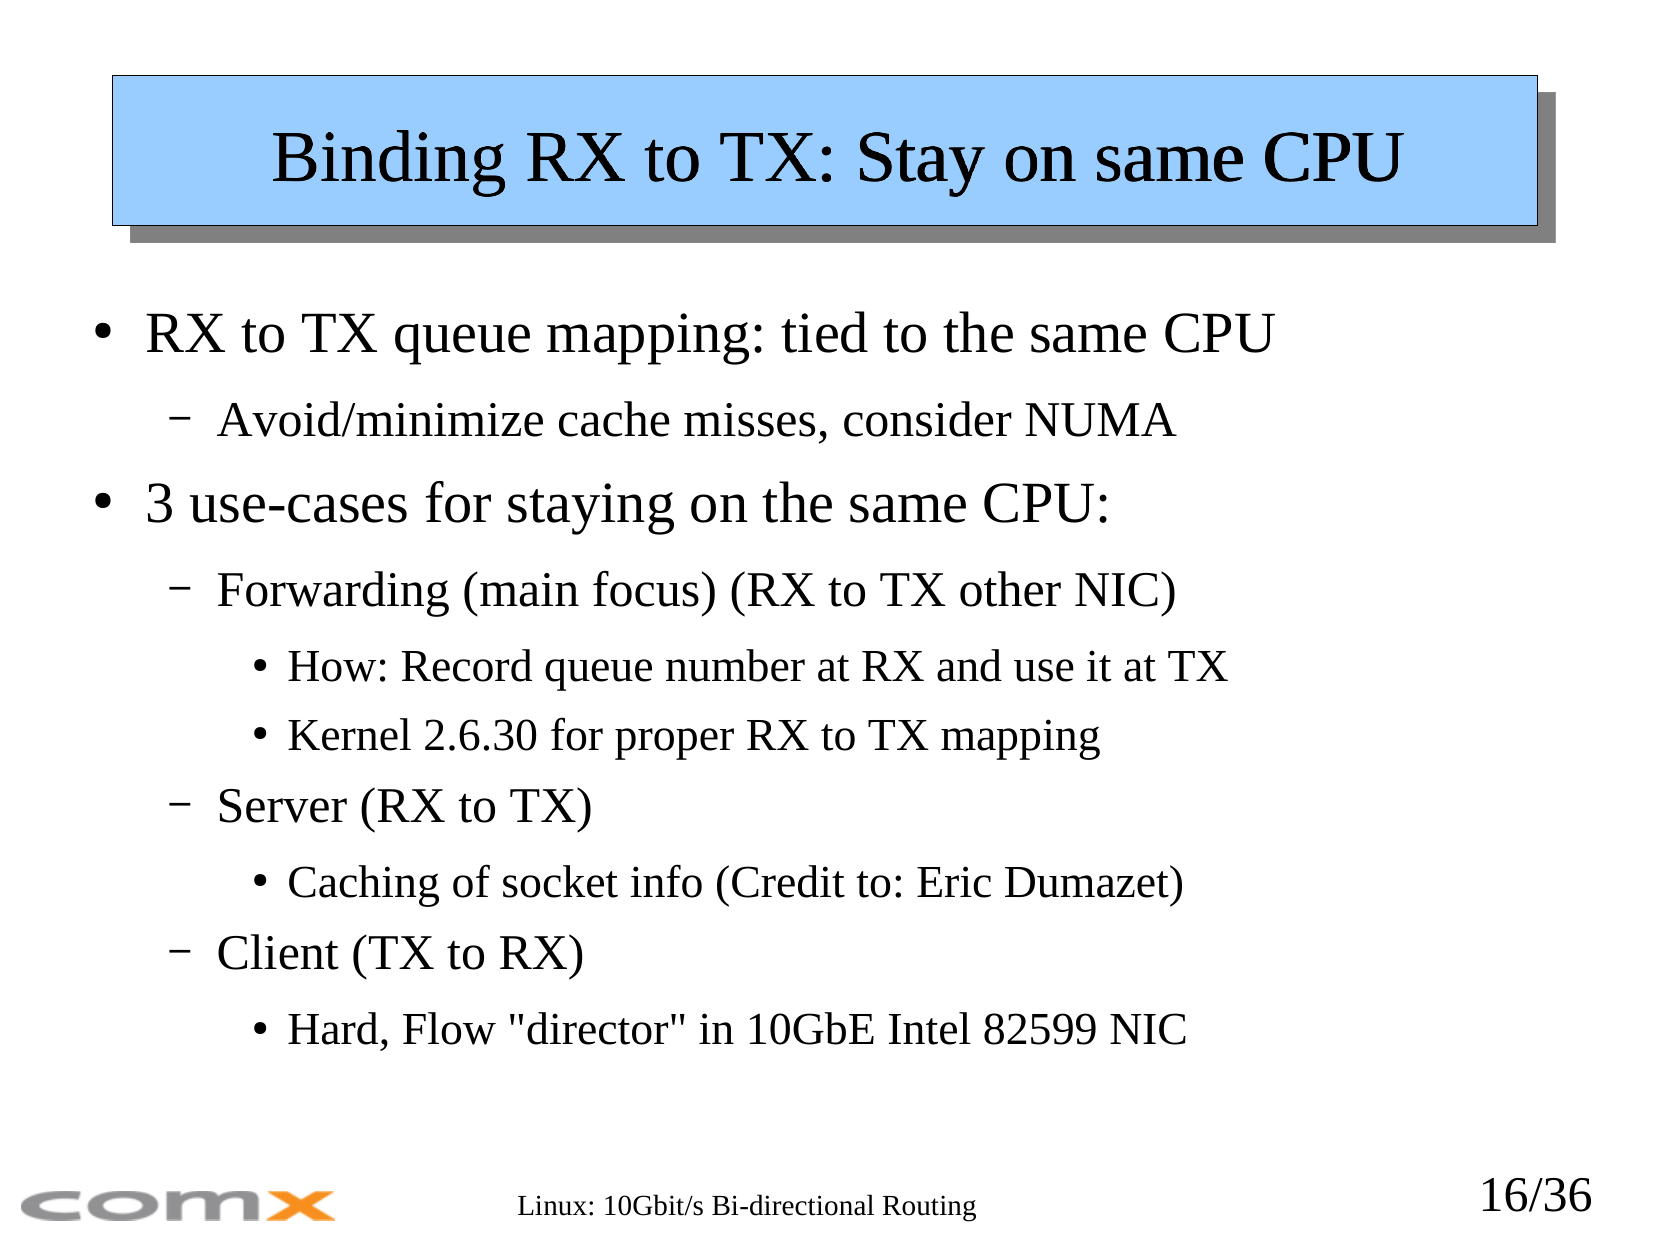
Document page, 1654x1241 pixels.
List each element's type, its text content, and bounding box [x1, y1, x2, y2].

list RX to TX queue mapping: tied to the same CPU Avoid/minimize cache misses, consider NUMA 3 use-cases for staying on the same CPU: Forwarding (main focus) (RX to TX other NIC) How: Record queue number at RX and use it at TX Kernel 2.6.30 for proper RX to TX mapping Server (RX to TX) Caching of socket info (Credit to: Eric Dumazet) Client (TX to RX) Hard, Flow "director" in 10GbE Intel 82599 NIC [75, 300, 1576, 1058]
picture [21, 1191, 335, 1221]
title Binding RX to TX: Stay on same CPU [116, 89, 1538, 210]
